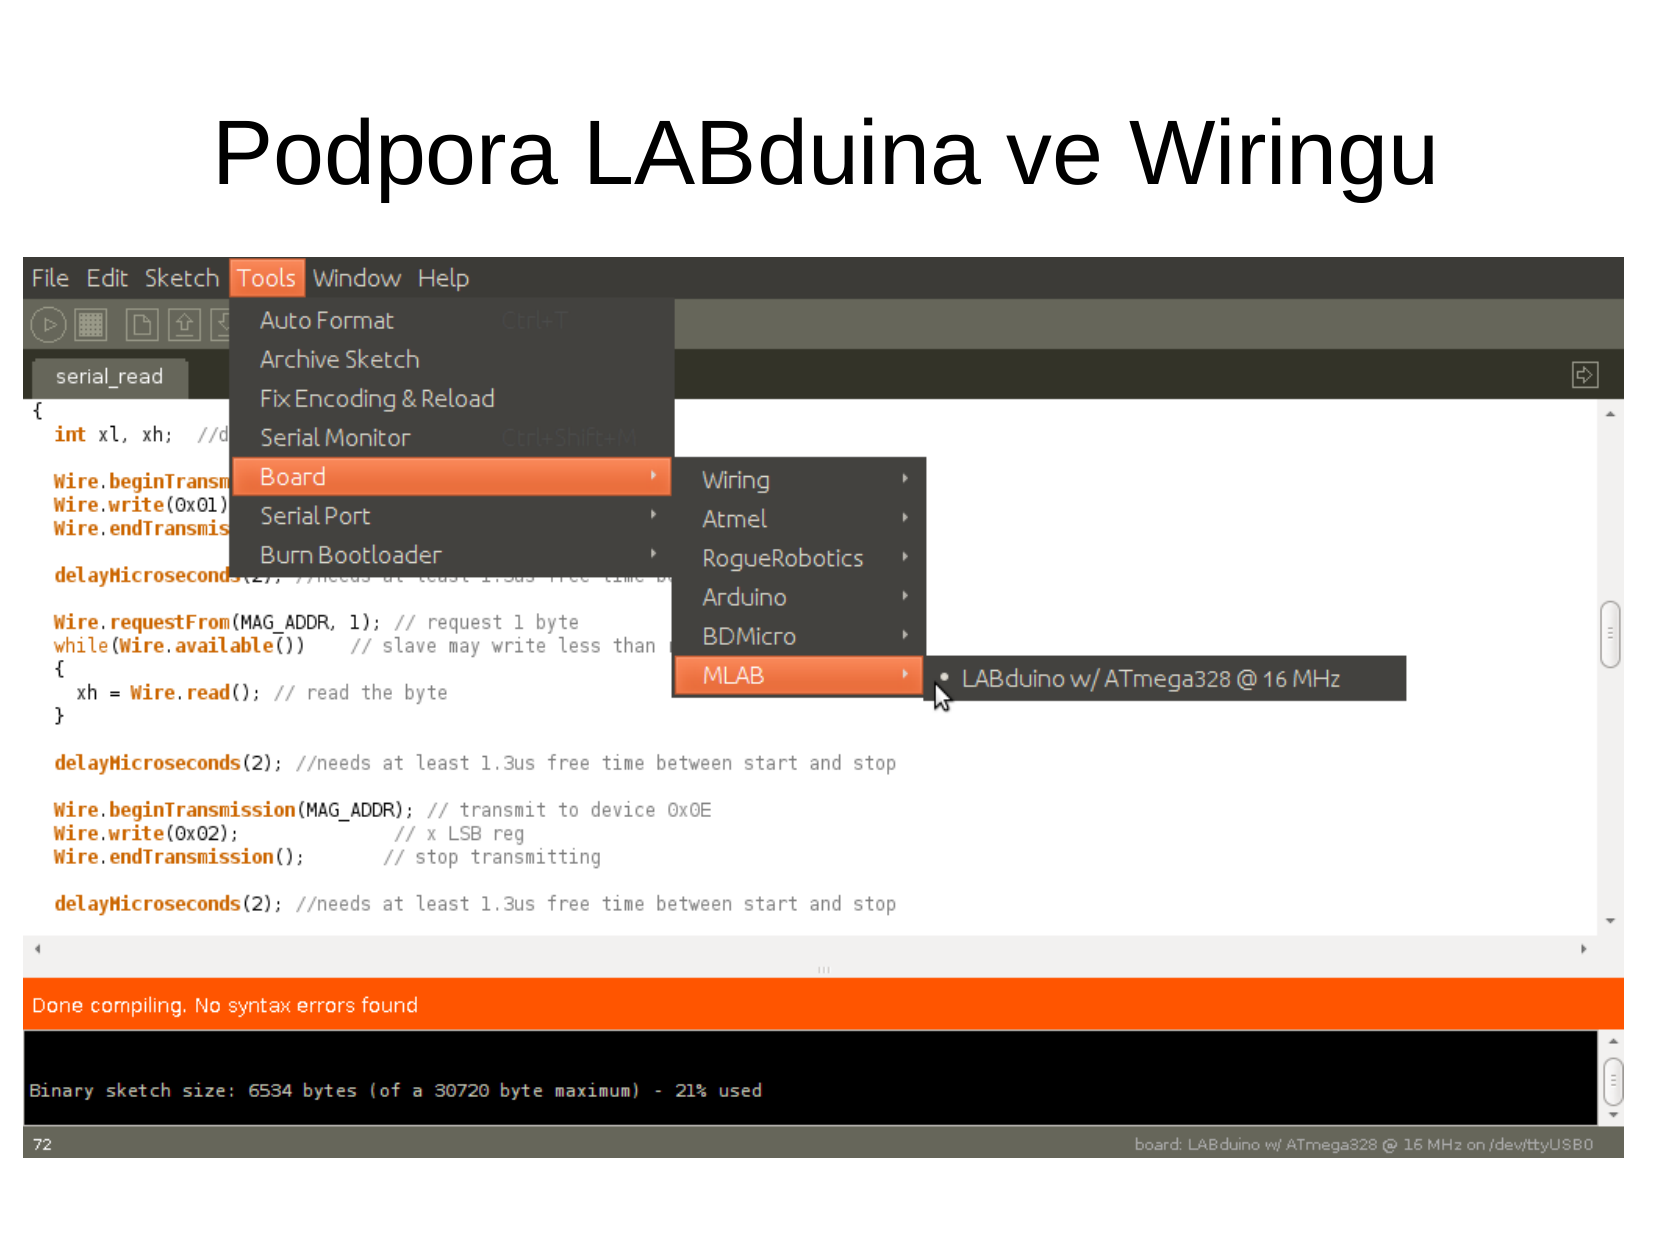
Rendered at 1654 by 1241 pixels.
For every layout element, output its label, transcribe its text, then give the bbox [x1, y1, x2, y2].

picture [23, 257, 1624, 1158]
title Podpora LABduina ve Wiringu [82, 49, 1571, 257]
